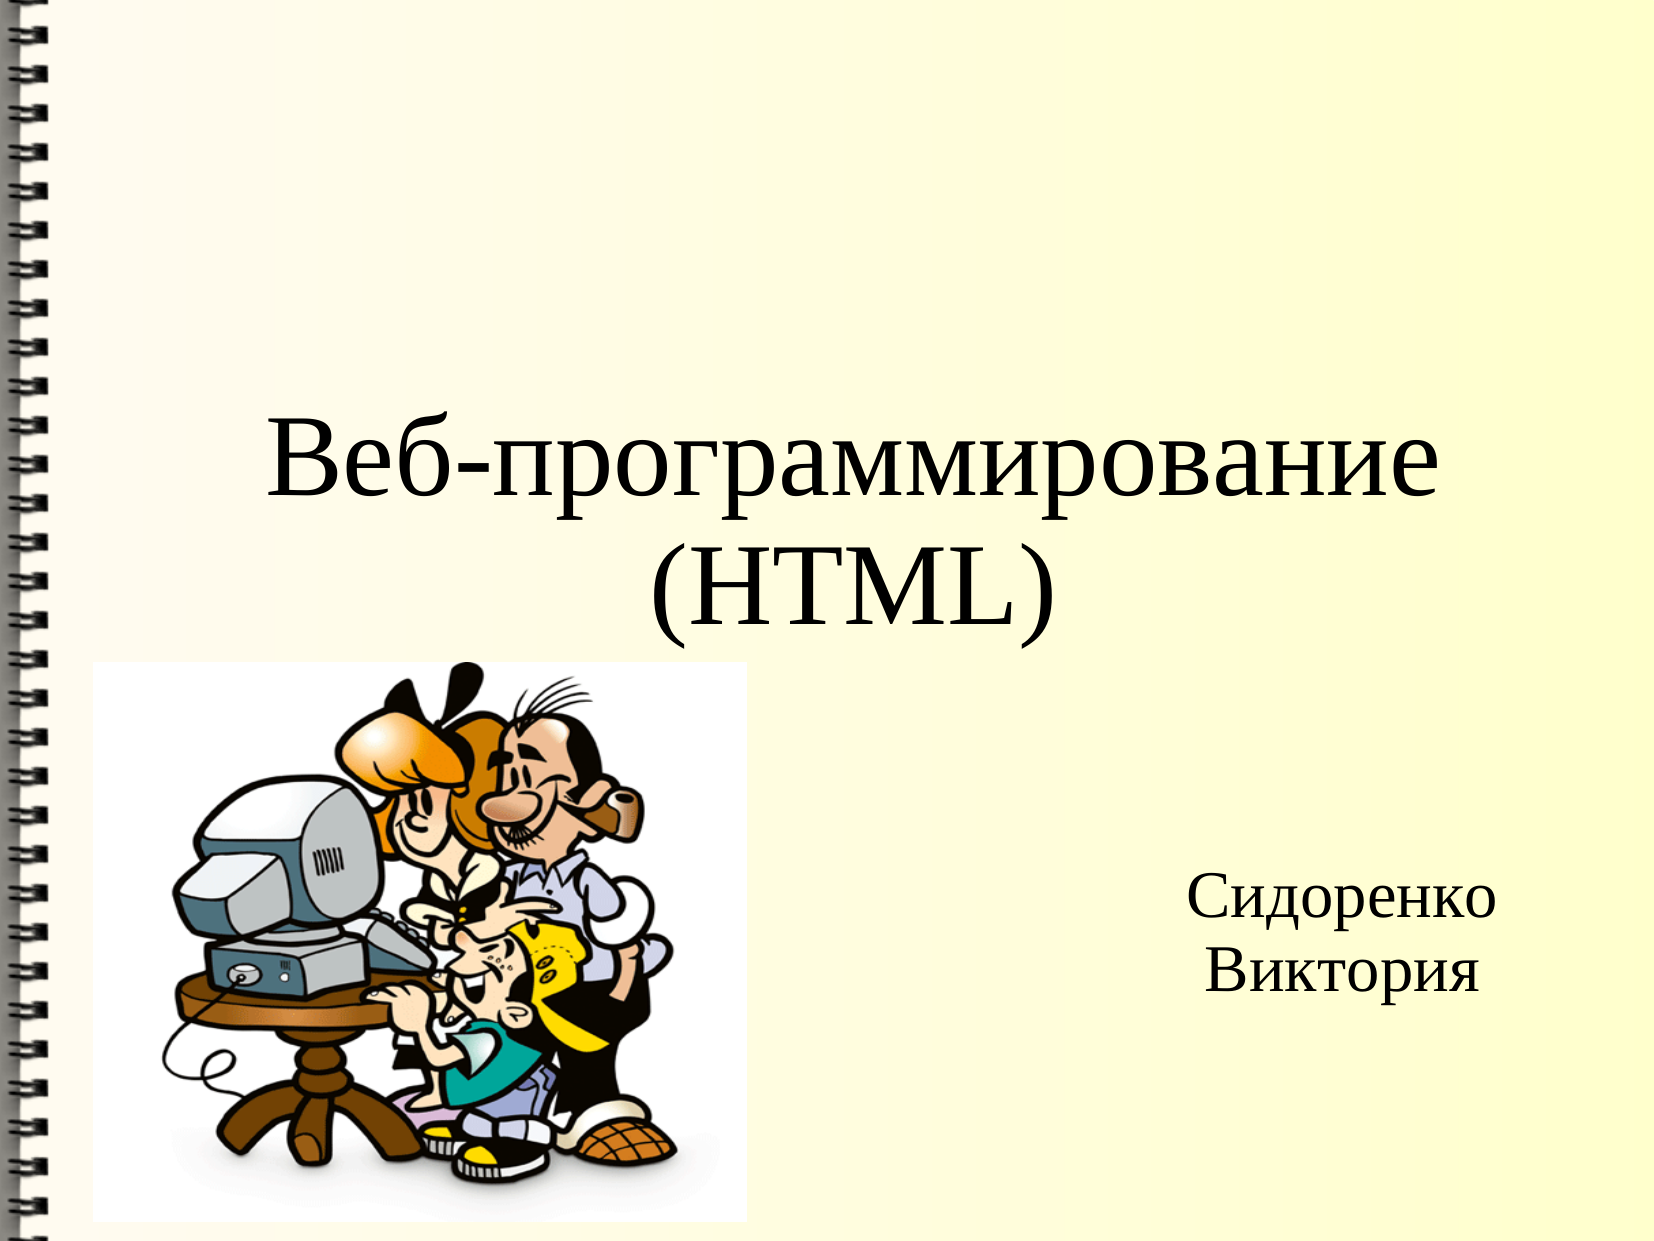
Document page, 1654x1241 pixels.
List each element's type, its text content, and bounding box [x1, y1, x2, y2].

subtitle Сидоренко Виктория [1151, 738, 1534, 1127]
title Веб-программирование (HTML) [147, 391, 1560, 650]
picture [93, 662, 747, 1222]
picture [0, 0, 1654, 1241]
